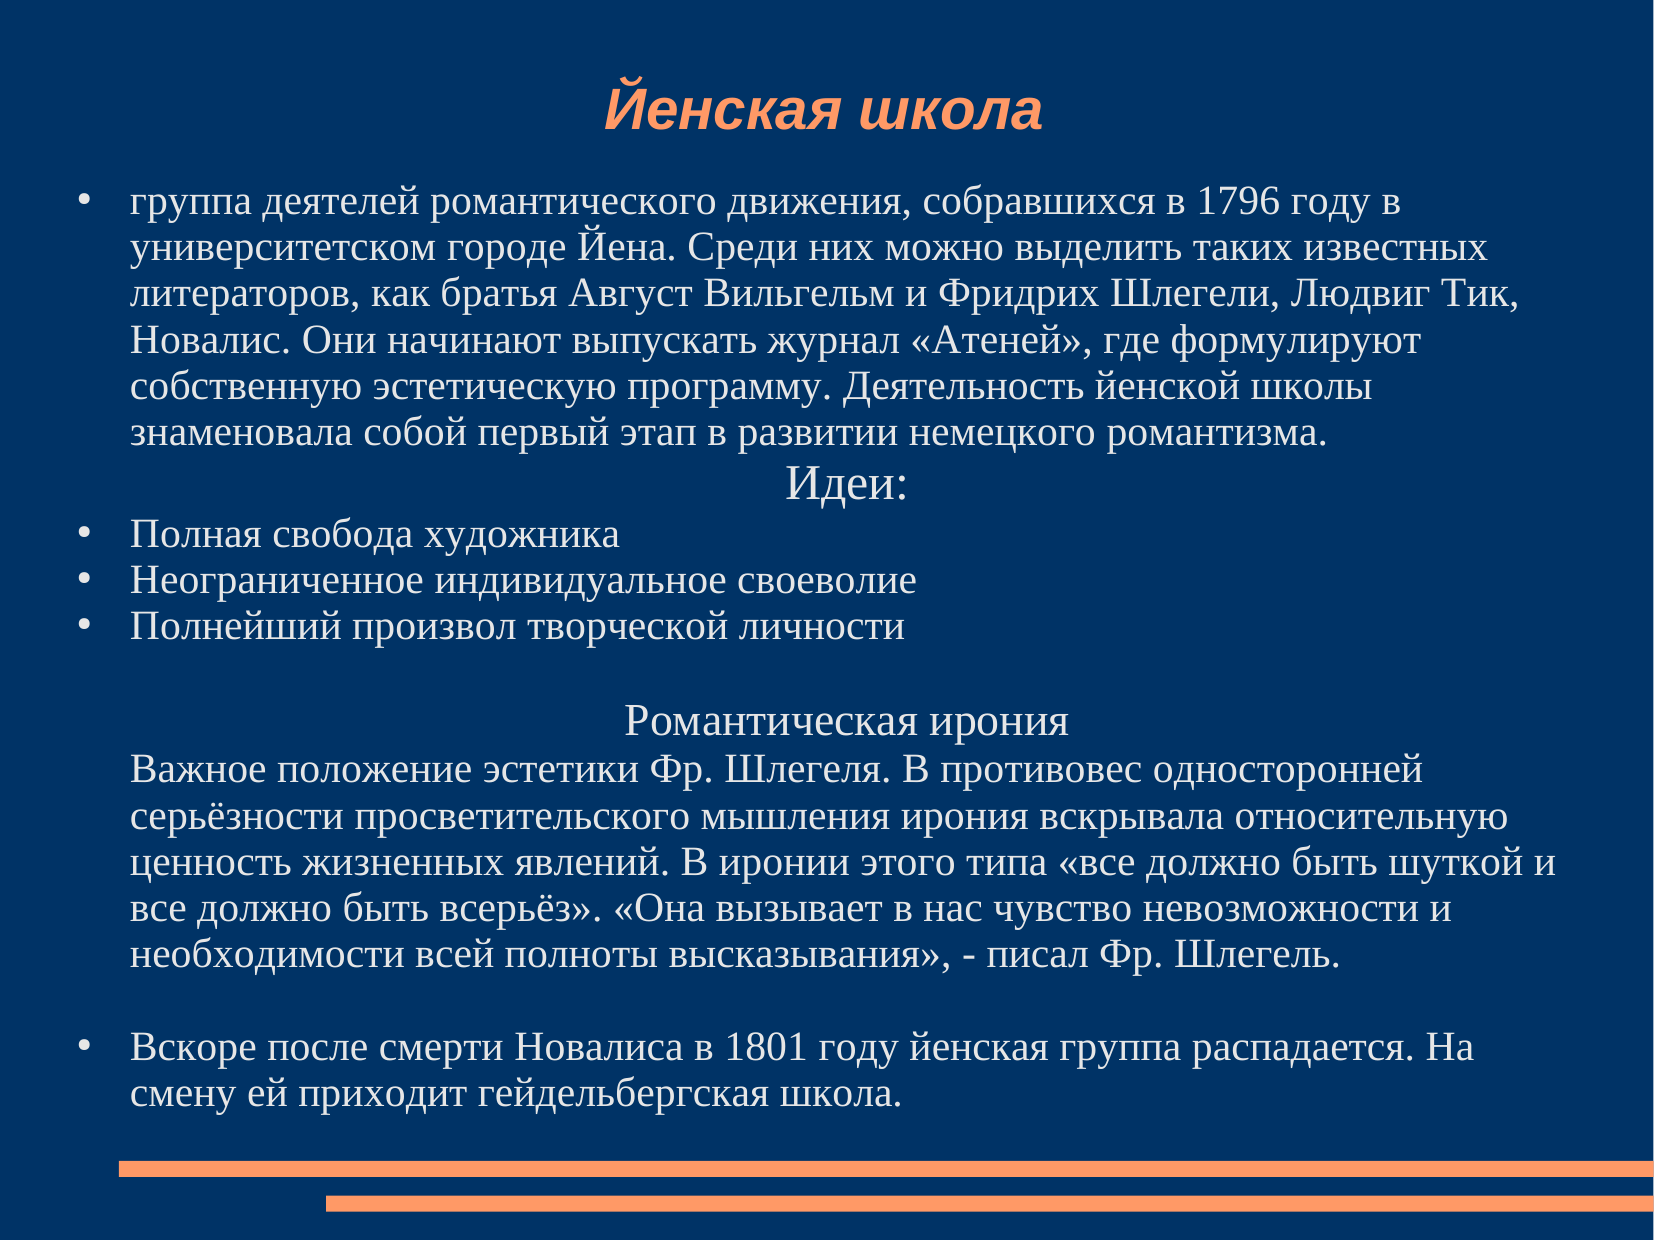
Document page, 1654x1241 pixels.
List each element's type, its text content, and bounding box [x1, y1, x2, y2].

title Йенская школа [118, 41, 1531, 177]
list группа деятелей романтического движения, собравшихся в 1796 году в университетском городе Йена. Среди них можно выделить таких известных литераторов, как братья Август Вильгельм и Фридрих Шлегели, Людвиг Тик, Новалис. Они начинают выпускать журнал «Атеней», где формулируют собственную эстетическую программу. Деятельность йенской школы знаменовала собой первый этап в развитии немецкого романтизма. Идеи: Полная свобода художника Неограниченное индивидуальное своеволие Полнейший произвол творческой личности Романтическая ирония Важное положение эстетики Фр. Шлегеля. В противовес односторонней серьёзности просветительского мышления ирония вскрывала относительную ценность жизненных явлений. В иронии этого типа «все должно быть шуткой и все должно быть всерьёз». «Она вызывает в нас чувство невозможности и необходимости всей полноты высказывания», - писал Фр. Шлегель. Вскоре после смерти Новалиса в 1801 году йенская группа распадается. На смену ей приходит гейдельбергская школа. [59, 177, 1565, 1131]
